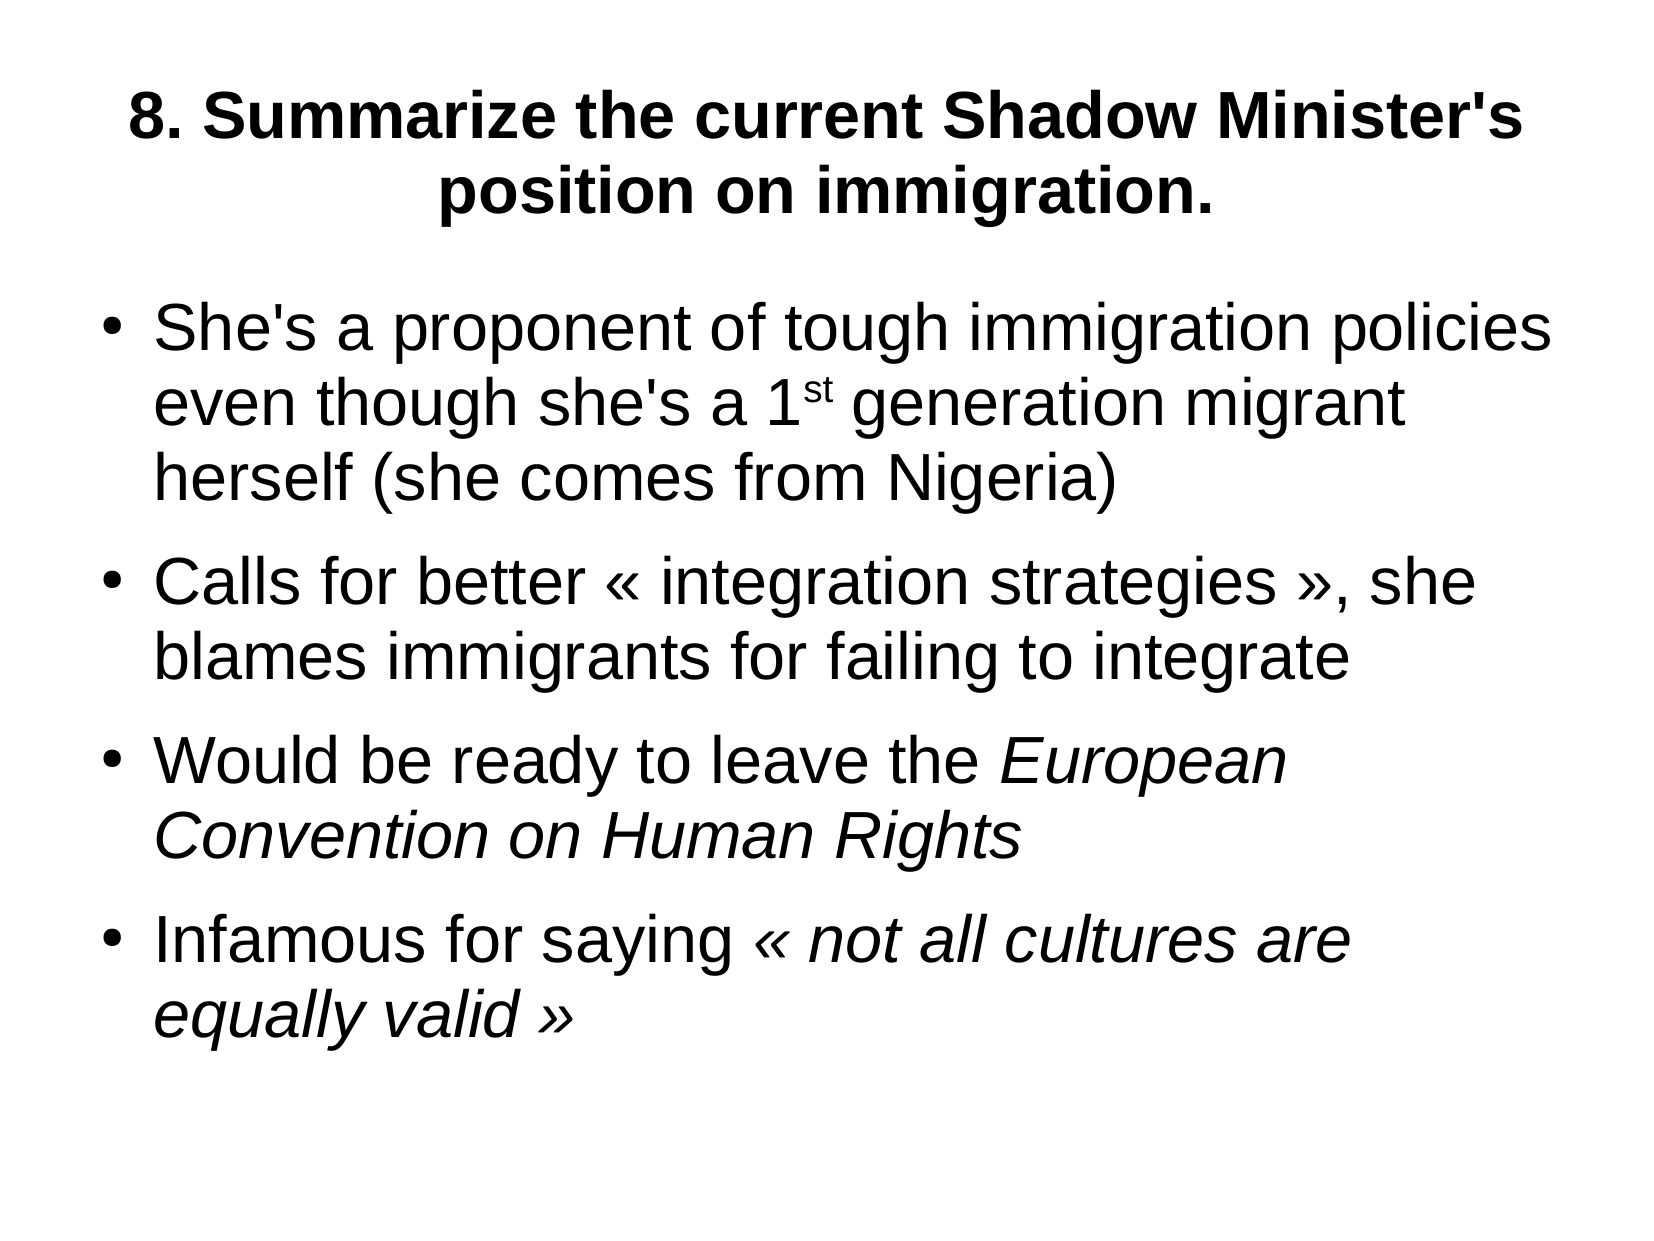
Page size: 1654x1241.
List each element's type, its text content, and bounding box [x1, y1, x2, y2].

list She's a proponent of tough immigration policies even though she's a 1st generation migrant herself (she comes from Nigeria) Calls for better « integration strategies », she blames immigrants for failing to integrate Would be ready to leave the European Convention on Human Rights Infamous for saying « not all cultures are equally valid » [82, 290, 1571, 1109]
title 8. Summarize the current Shadow Minister's position on immigration. [82, 49, 1571, 257]
